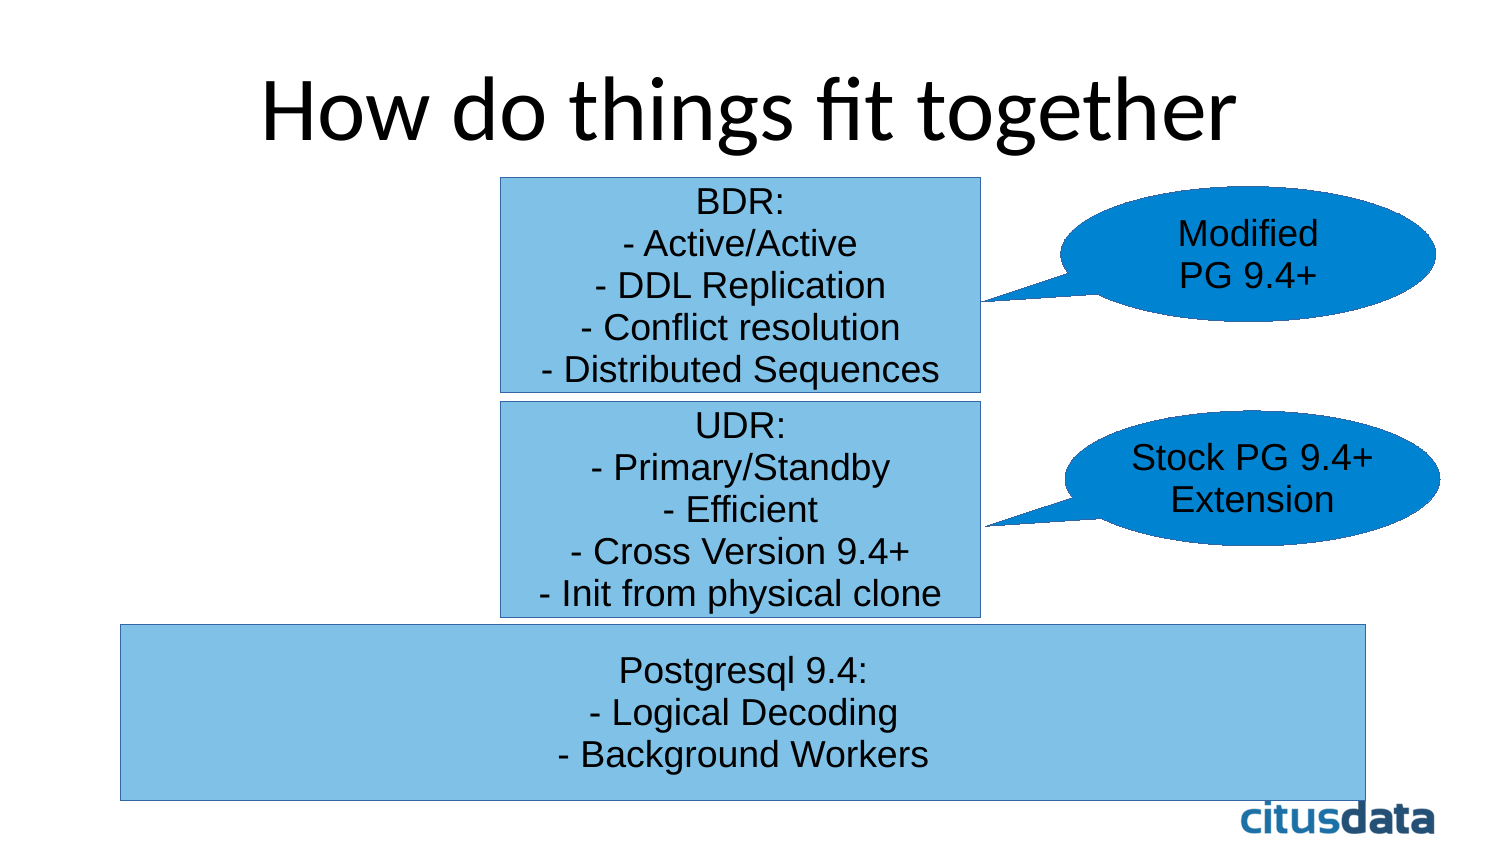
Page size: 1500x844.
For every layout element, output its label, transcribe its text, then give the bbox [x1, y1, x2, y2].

text_box Stock PG 9.4+ Extension [985, 410, 1441, 546]
picture [1237, 795, 1439, 837]
text_box UDR: - Primary/Standby - Efficient - Cross Version 9.4+ - Init from physical clone [500, 401, 981, 618]
text_box BDR: - Active/Active - DDL Replication - Conflict resolution - Distributed Sequences [500, 177, 981, 393]
text_box Postgresql 9.4: - Logical Decoding - Background Workers [120, 624, 1366, 801]
title How do things fit together [75, 33, 1425, 175]
text_box Modified PG 9.4+ [981, 186, 1436, 322]
